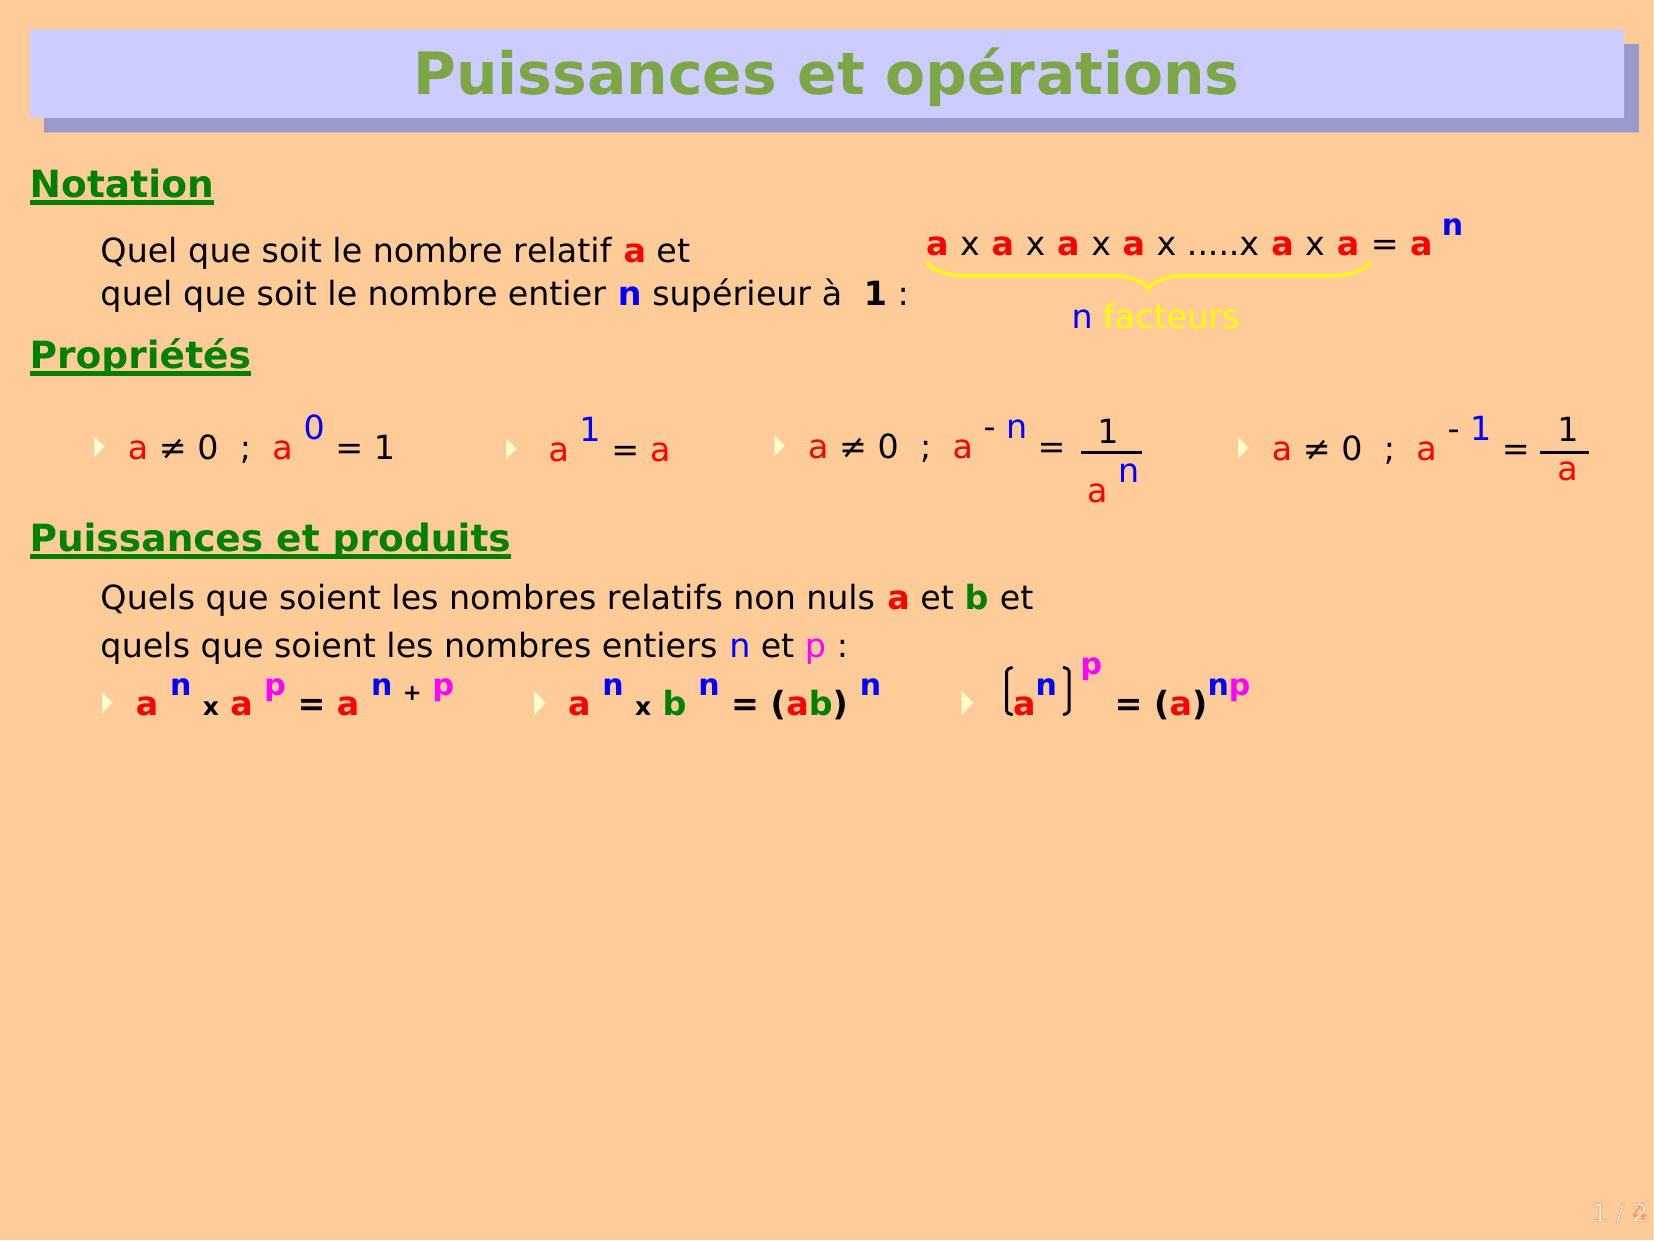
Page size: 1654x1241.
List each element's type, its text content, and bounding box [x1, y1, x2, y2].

title Puissances et opérations [29, 29, 1625, 119]
text_box 1 / 2 [1591, 1198, 1649, 1235]
text_box Notation [29, 162, 215, 207]
text_box 1 a [1554, 454, 1582, 489]
text_box p [1080, 646, 1103, 703]
text_box n facteurs [1071, 297, 1241, 337]
text_box Puissances et produits [29, 516, 512, 561]
text_box Quels que soient les nombres relatifs non nuls a et b et [100, 571, 1034, 625]
text_box  a 1 = a [496, 410, 670, 472]
text_box quels que soient les nombres entiers n et p : [100, 625, 849, 666]
text_box 1 a n [1087, 412, 1140, 451]
text_box quel que soit le nombre entier n supérieur à 1 : [100, 274, 910, 314]
text_box 1 a n [1087, 454, 1140, 511]
text_box  a ≠ 0 ; a 0 = 1 [86, 408, 403, 470]
text_box Quel que soit le nombre relatif a et [100, 224, 691, 274]
text_box 1 a [1554, 410, 1582, 451]
text_box  a n x a p = a n + p [91, 667, 456, 724]
text_box  an = (a)np [950, 667, 1253, 724]
text_box  a ≠ 0 ; a - 1 = [1229, 410, 1540, 471]
text_box Propriétés [29, 333, 252, 378]
text_box a x a x a x a x .....x a x a = a n [925, 207, 1472, 264]
text_box  a n x b n = (ab) n [521, 667, 885, 724]
text_box  a ≠ 0 ; a - n = [765, 408, 1076, 469]
